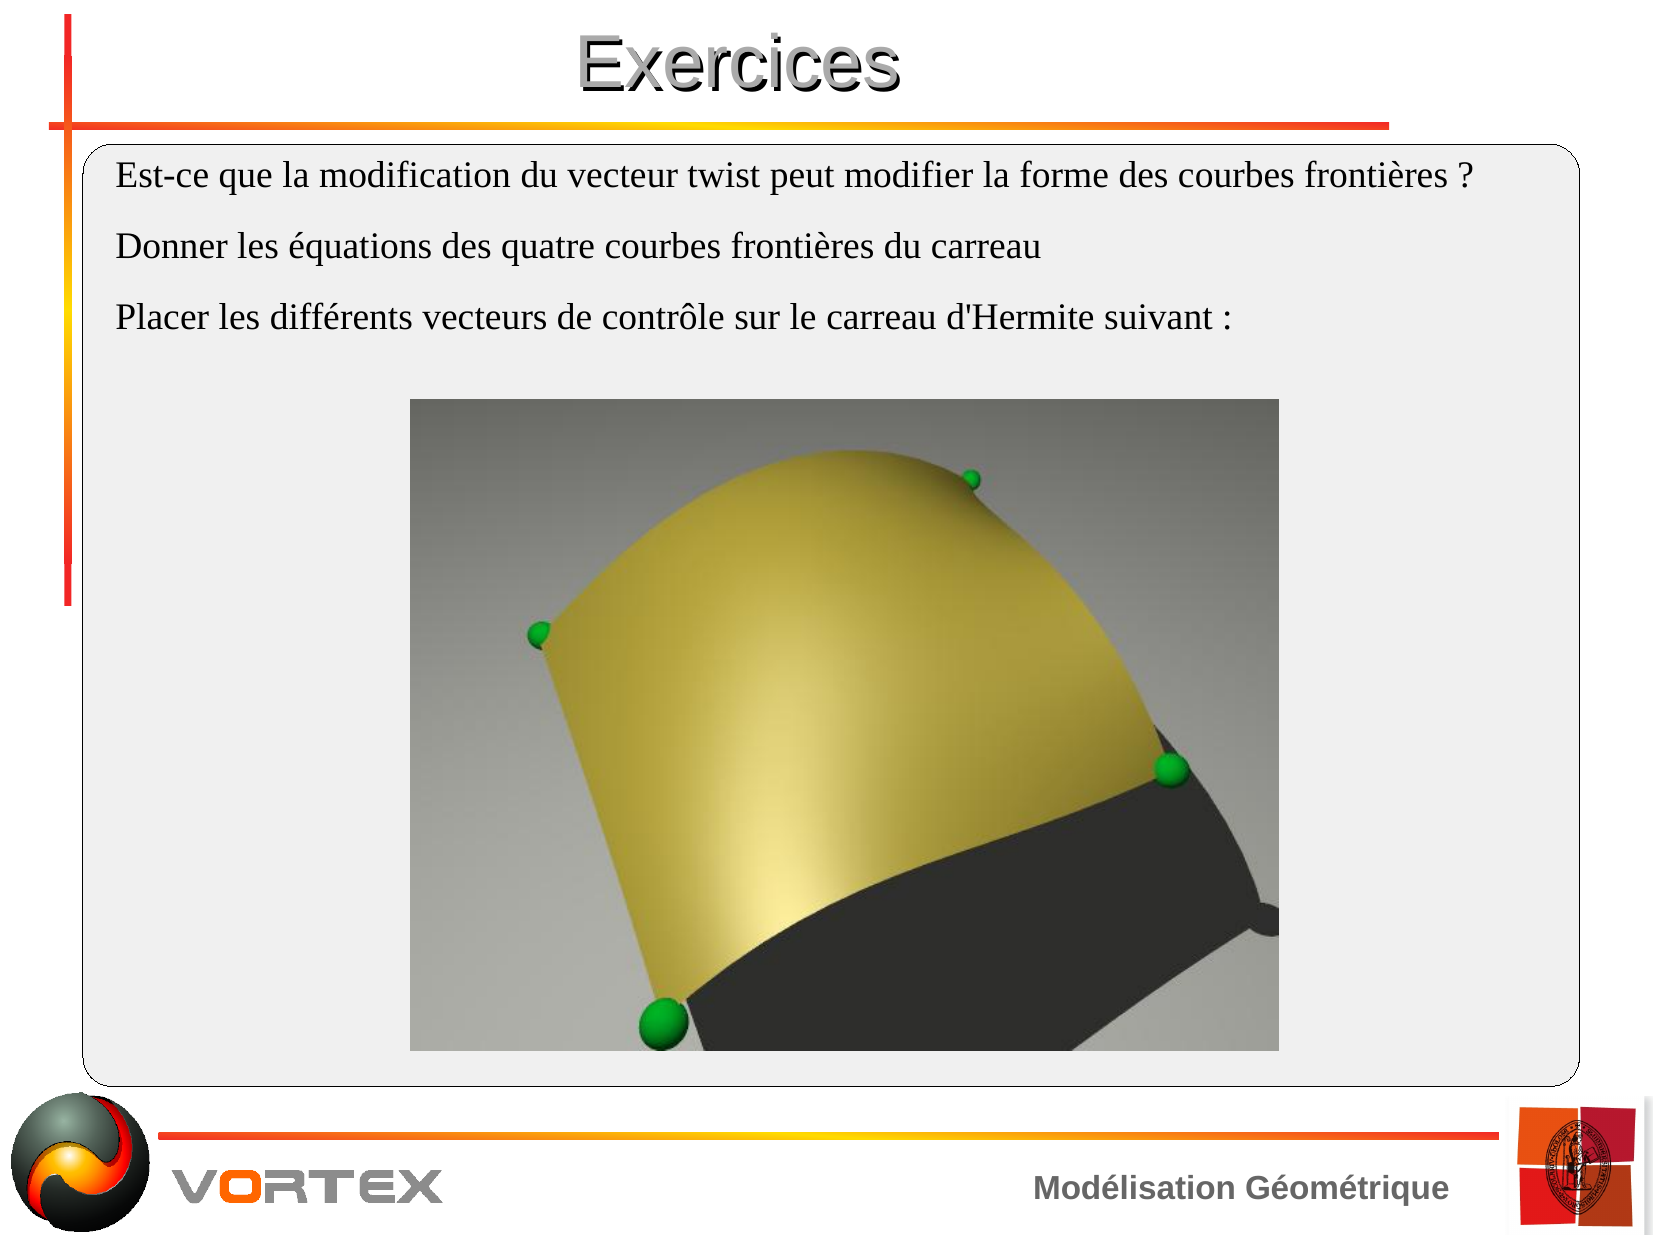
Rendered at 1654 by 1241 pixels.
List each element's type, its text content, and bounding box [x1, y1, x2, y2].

list Est-ce que la modification du vecteur twist peut modifier la forme des courbes frontières ? Donner les équations des quatre courbes frontières du carreau Placer les différents vecteurs de contrôle sur le carreau d'Hermite suivant : [97, 153, 1571, 1109]
picture [1505, 1096, 1653, 1235]
picture [11, 1092, 443, 1232]
text_box [82, 144, 1580, 1082]
title Exercices [82, 4, 1392, 120]
picture [410, 399, 1279, 1051]
